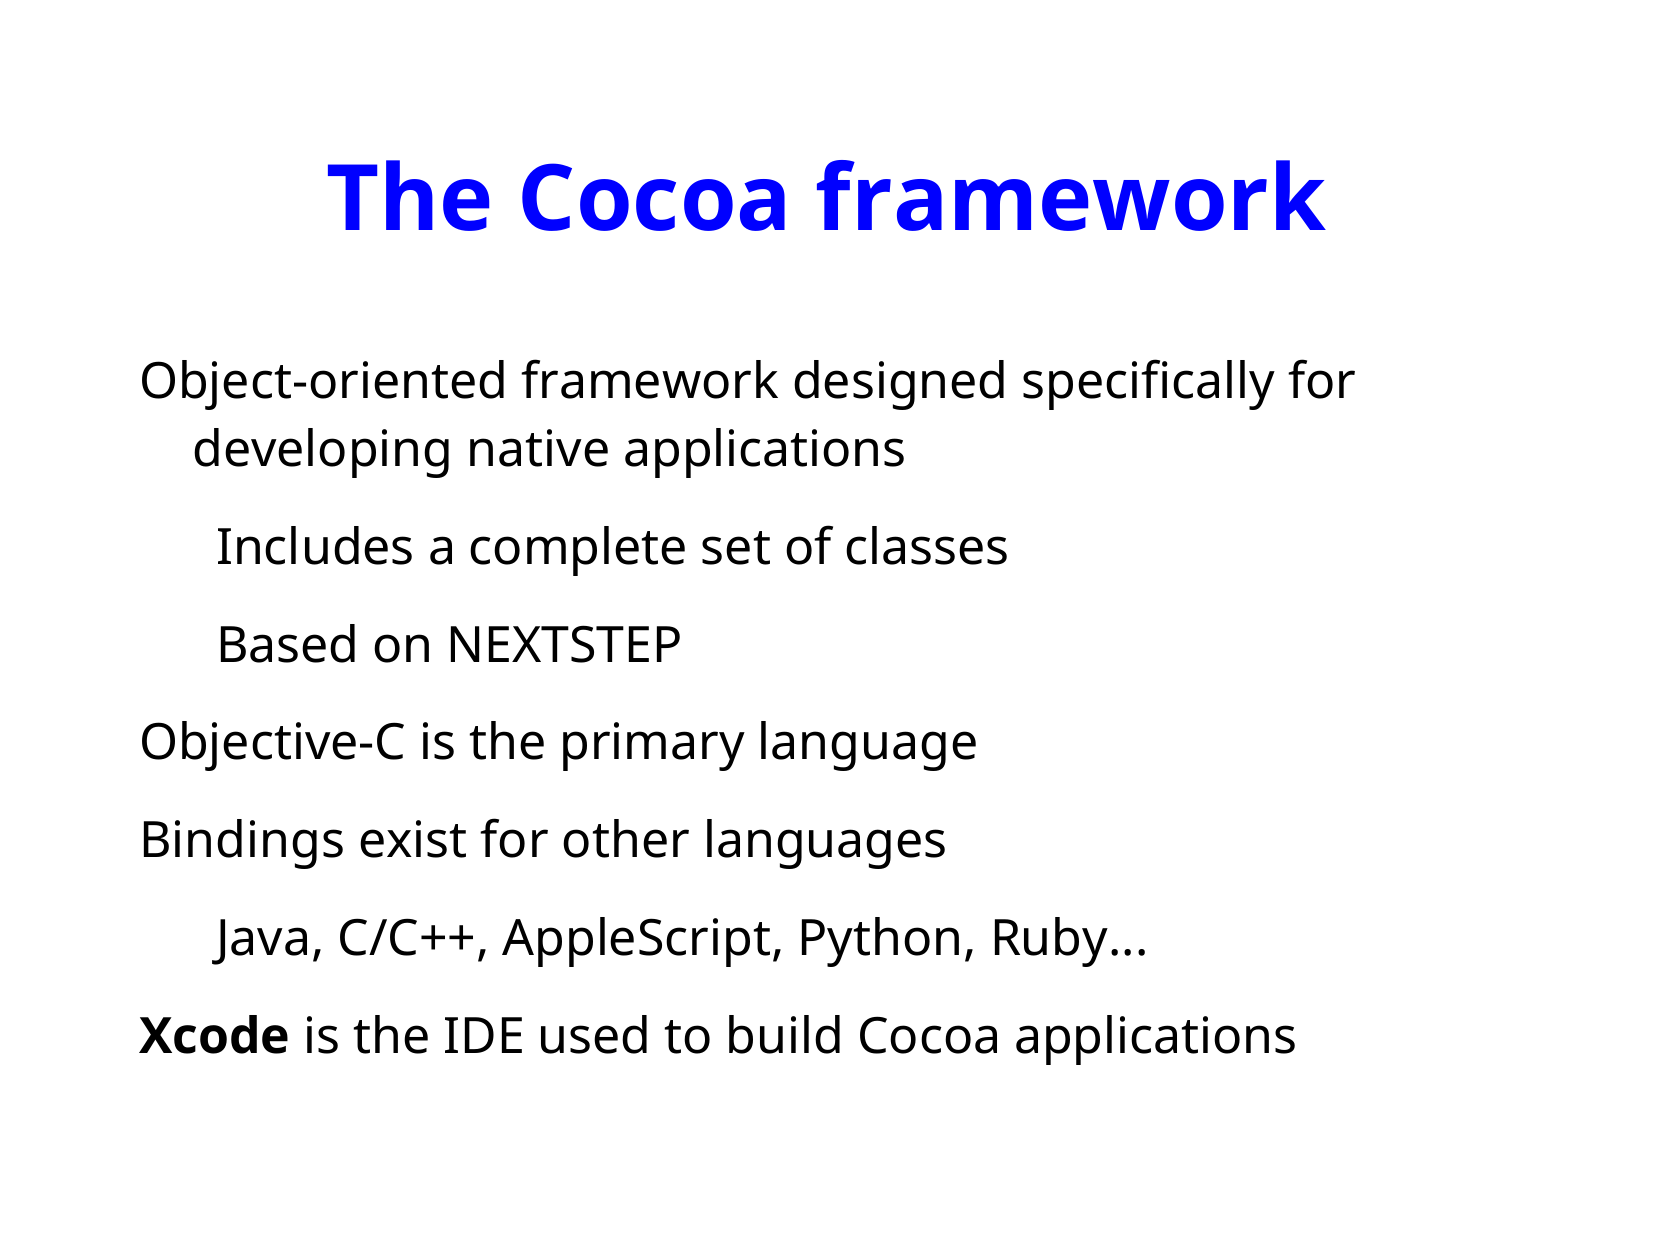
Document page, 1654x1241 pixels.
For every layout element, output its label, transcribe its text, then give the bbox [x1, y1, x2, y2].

title The Cocoa framework [121, 91, 1534, 299]
list Object-oriented framework designed specifically for developing native applications Includes a complete set of classes Based on NEXTSTEP Objective-C is the primary language Bindings exist for other languages Java, C/C++, AppleScript, Python, Ruby... Xcode is the IDE used to build Cocoa applications [121, 344, 1534, 1127]
